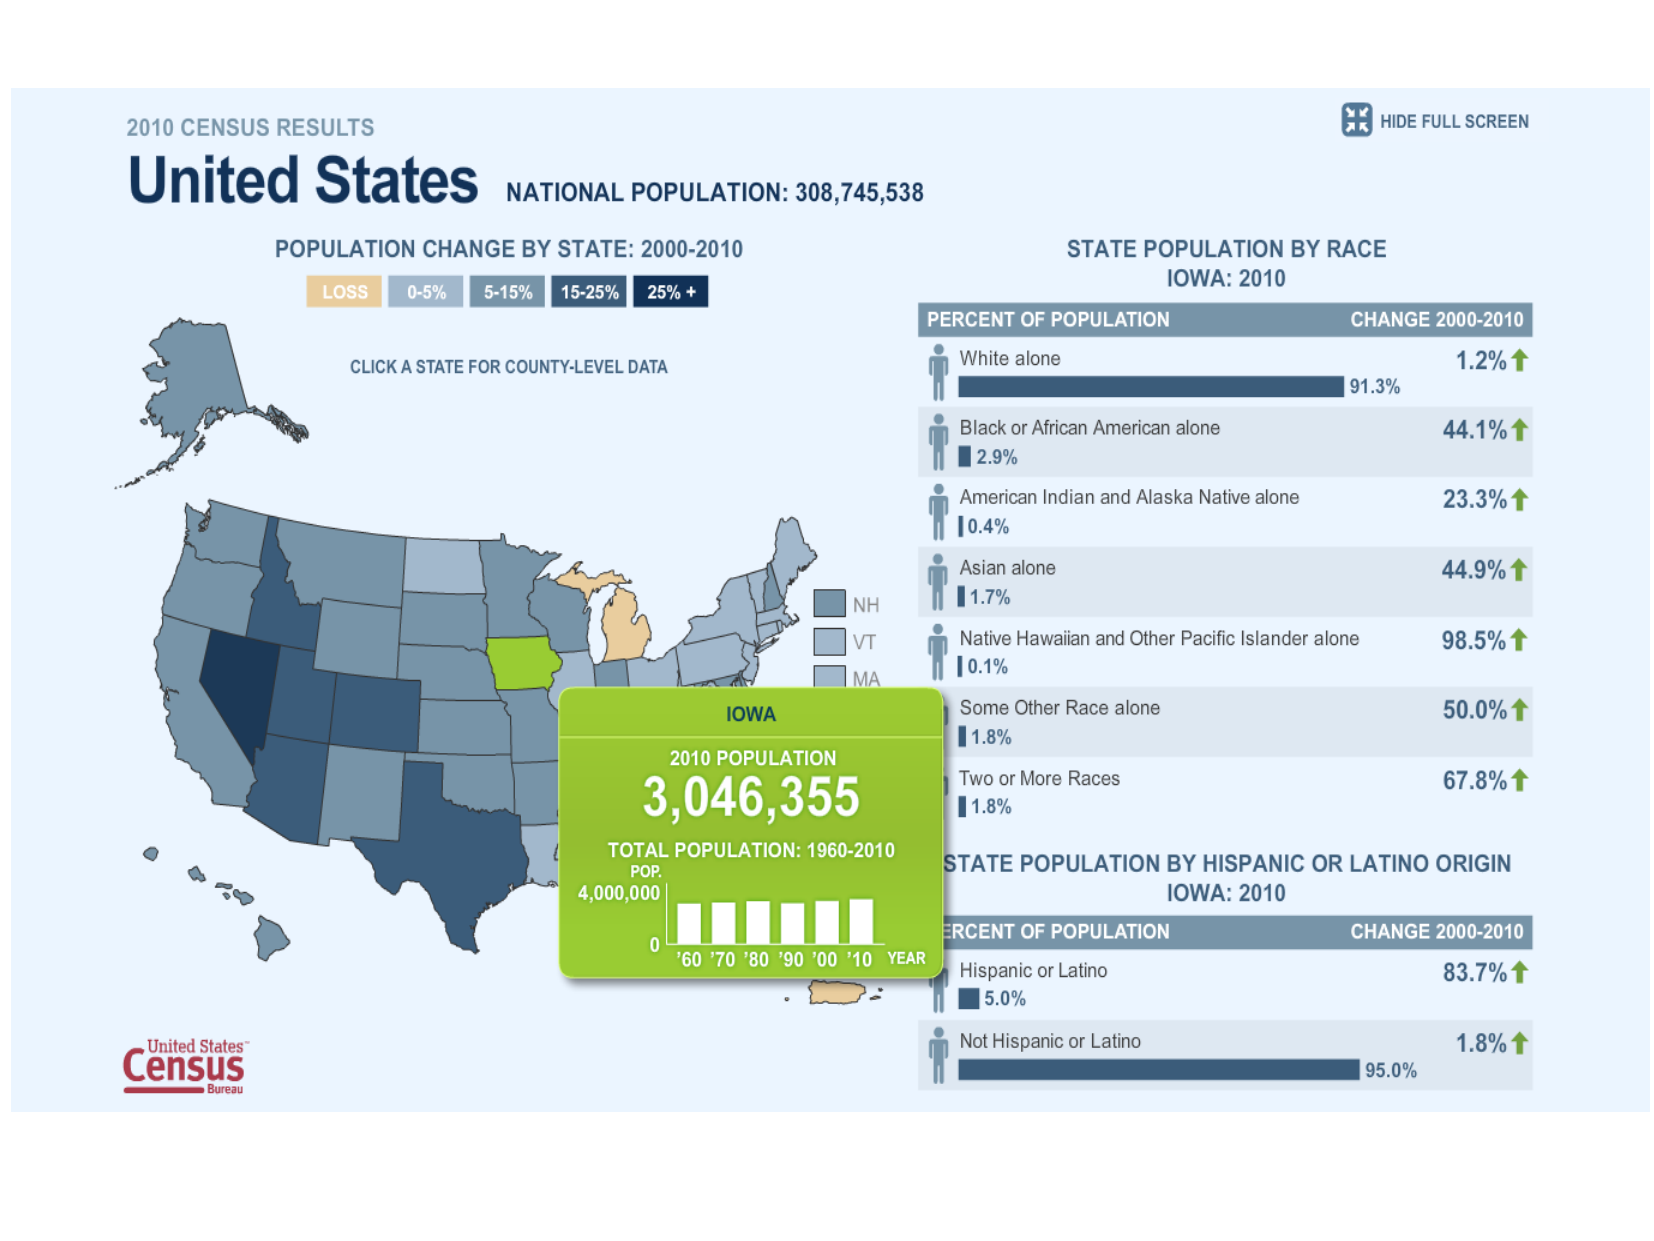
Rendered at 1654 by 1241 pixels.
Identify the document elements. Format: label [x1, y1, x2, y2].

picture [11, 88, 1650, 1112]
